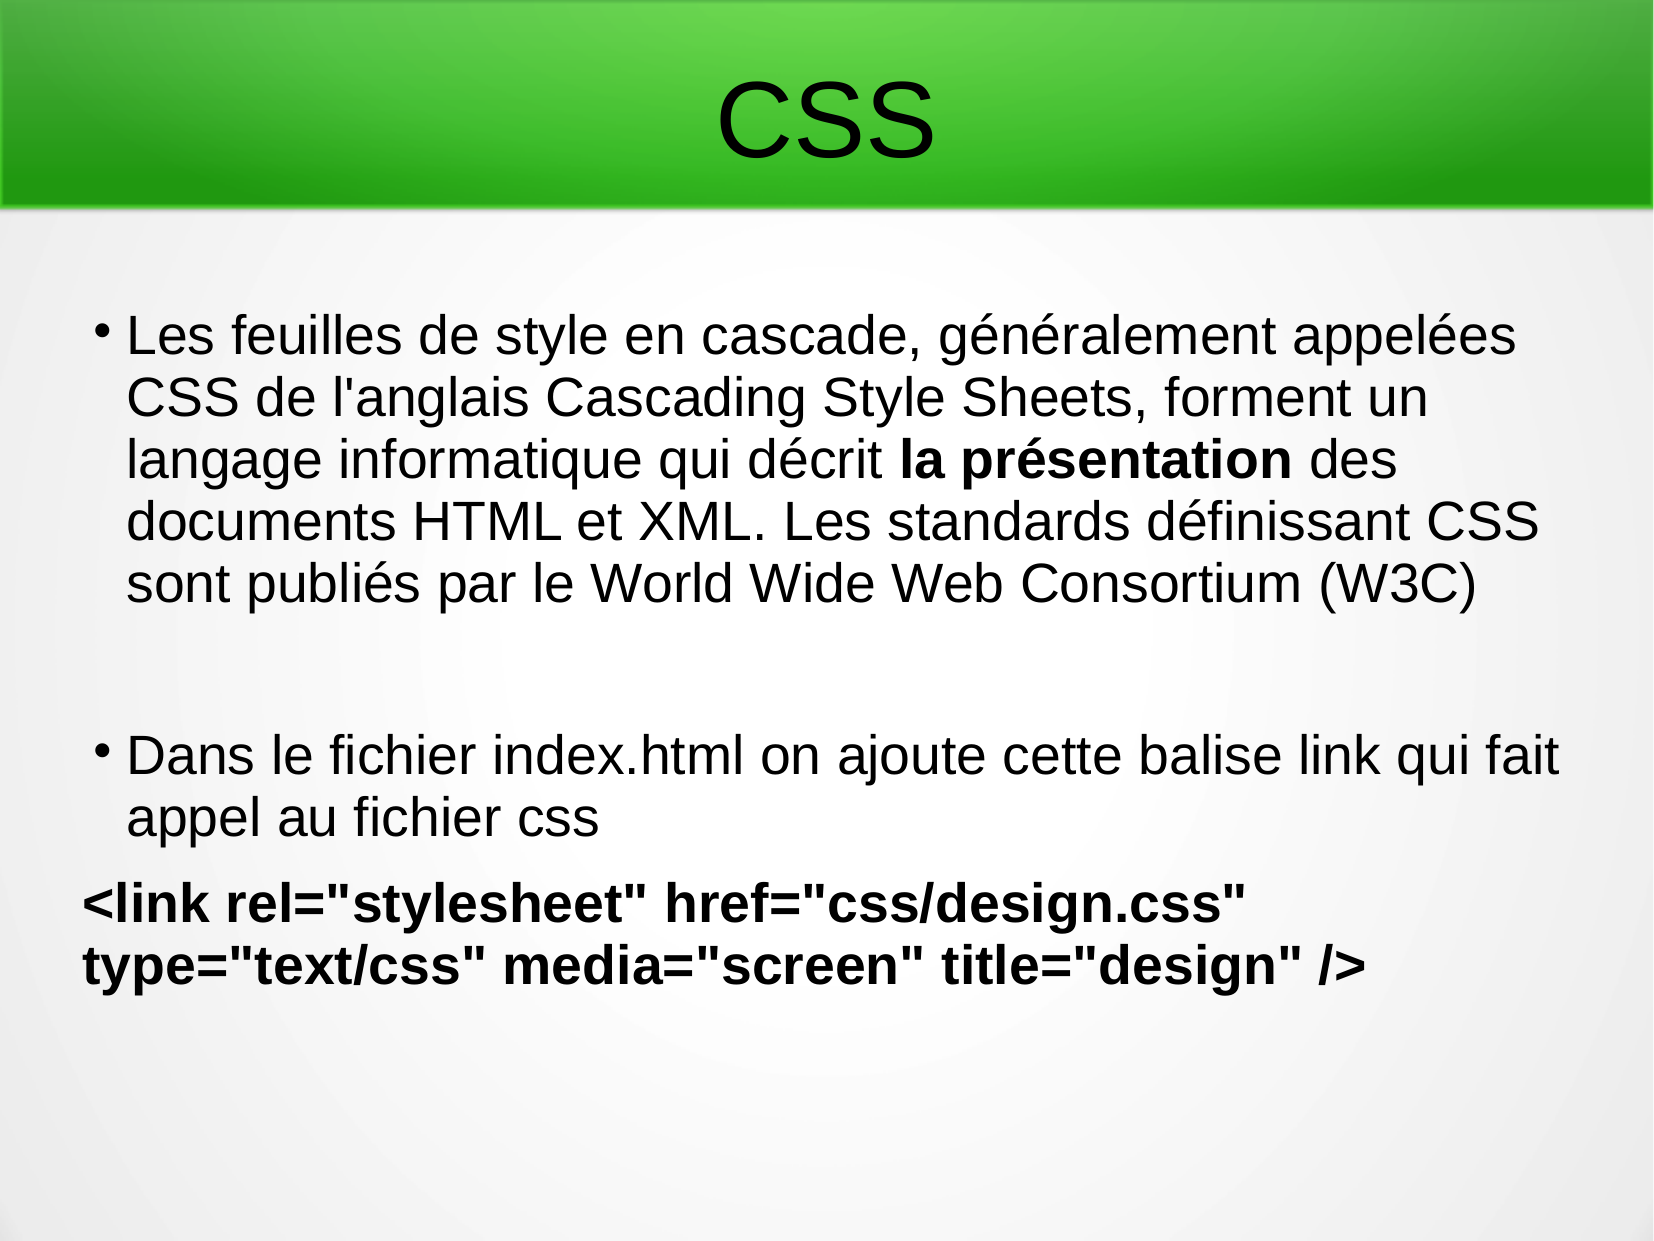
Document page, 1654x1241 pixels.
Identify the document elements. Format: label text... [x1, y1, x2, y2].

picture [0, 0, 1654, 1241]
title CSS [82, 47, 1571, 189]
list Les feuilles de style en cascade, généralement appelées CSS de l'anglais Cascading Style Sheets, forment un langage informatique qui décrit la présentation des documents HTML et XML. Les standards définissant CSS sont publiés par le World Wide Web Consortium (W3C) Dans le fichier index.html on ajoute cette balise link qui fait appel au fichier css <link rel="stylesheet" href="css/design.css" type="text/css" media="screen" title="design" /> [82, 299, 1571, 1019]
